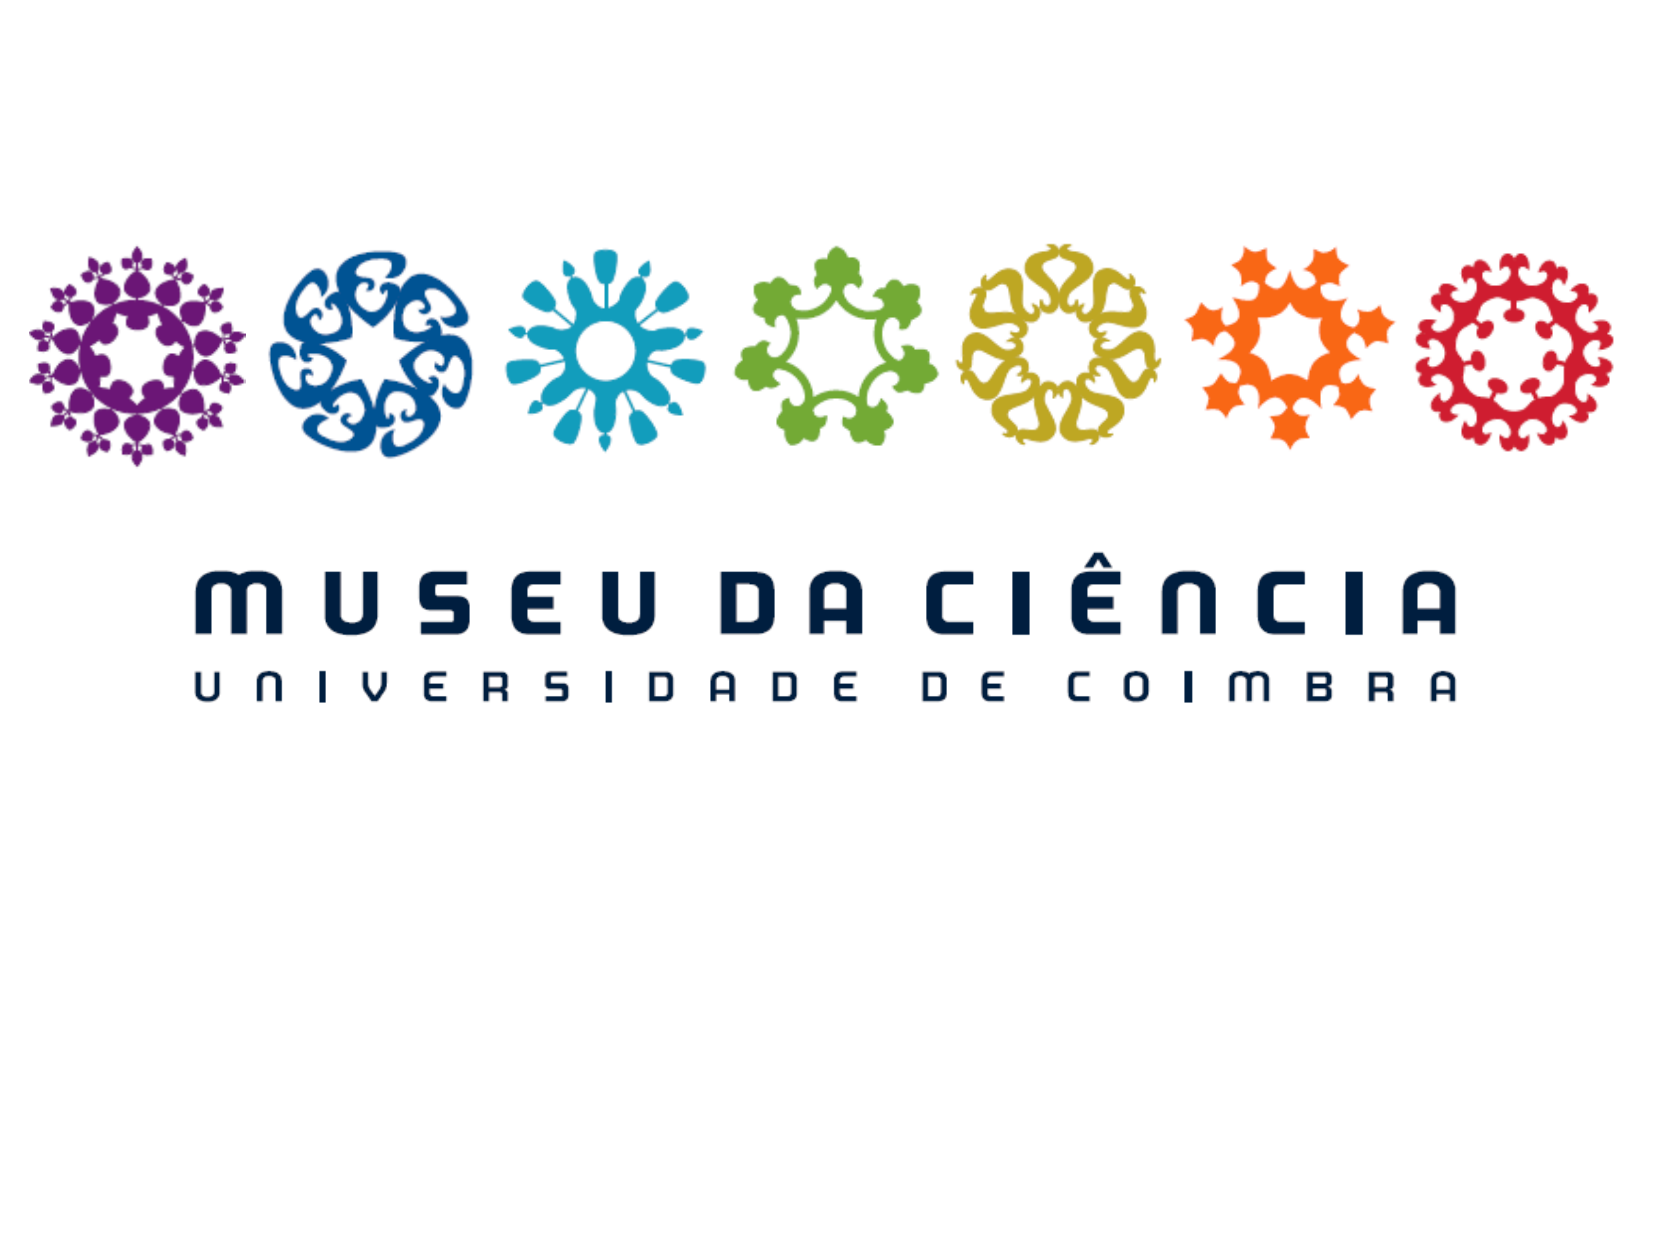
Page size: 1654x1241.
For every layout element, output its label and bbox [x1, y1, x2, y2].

picture [726, 239, 945, 461]
picture [29, 239, 246, 473]
picture [950, 239, 1167, 456]
picture [496, 239, 714, 461]
picture [1181, 239, 1402, 455]
picture [1407, 239, 1625, 461]
picture [265, 239, 482, 473]
picture [193, 550, 1460, 706]
